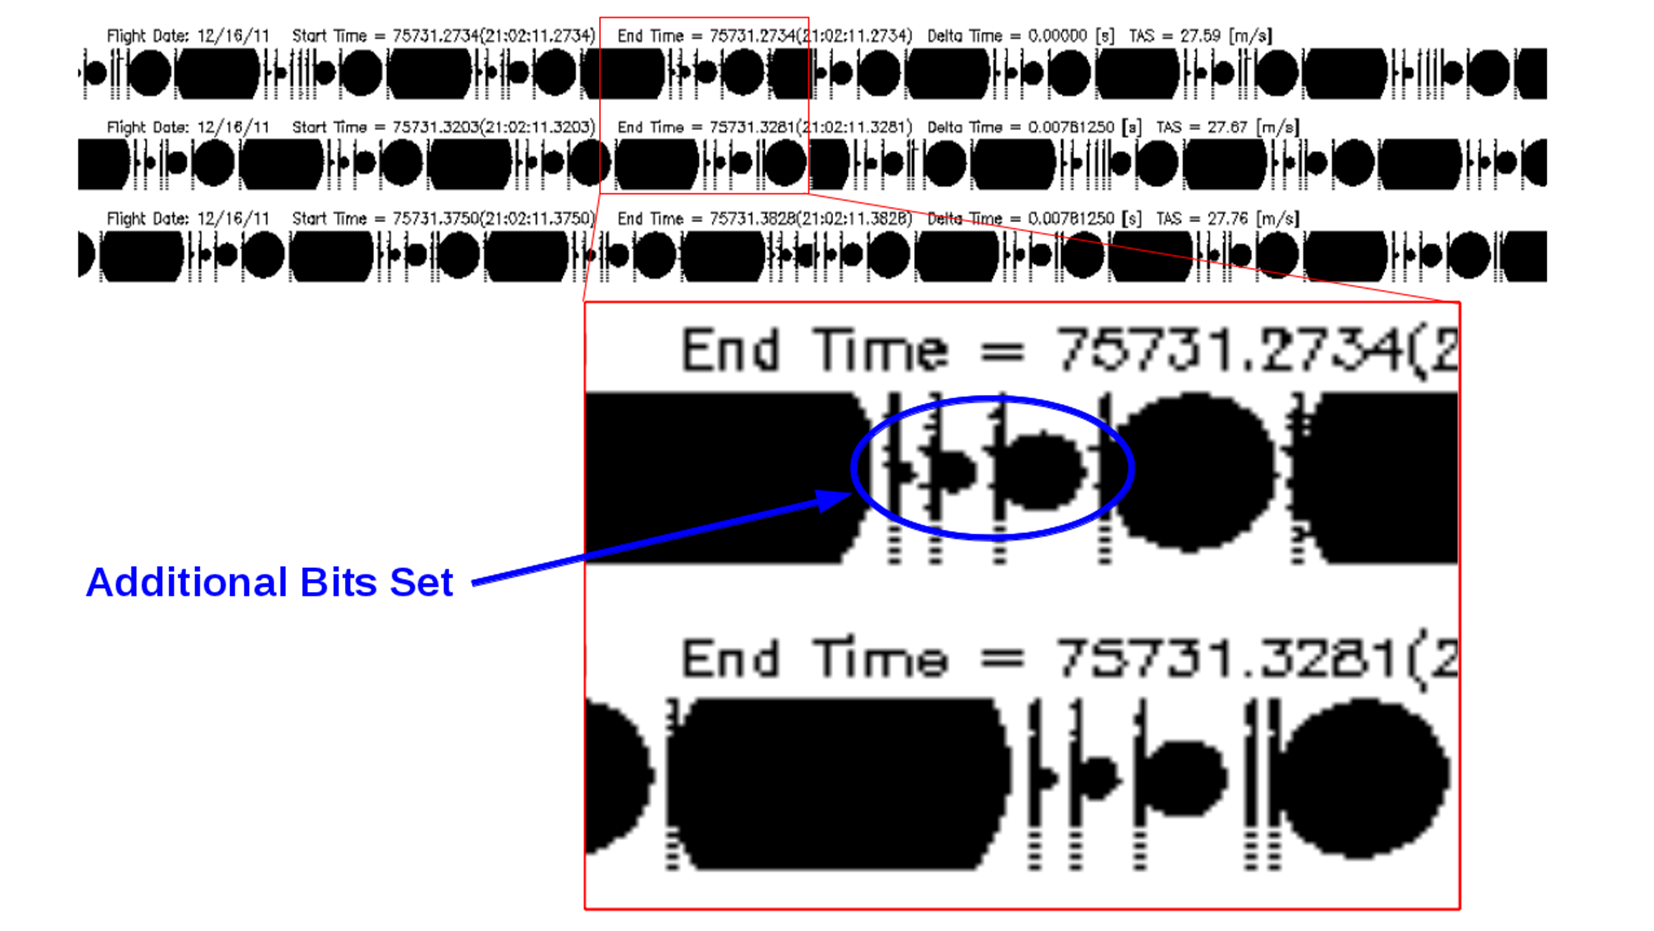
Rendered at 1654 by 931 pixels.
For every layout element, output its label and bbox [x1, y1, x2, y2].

picture [60, 11, 1560, 916]
